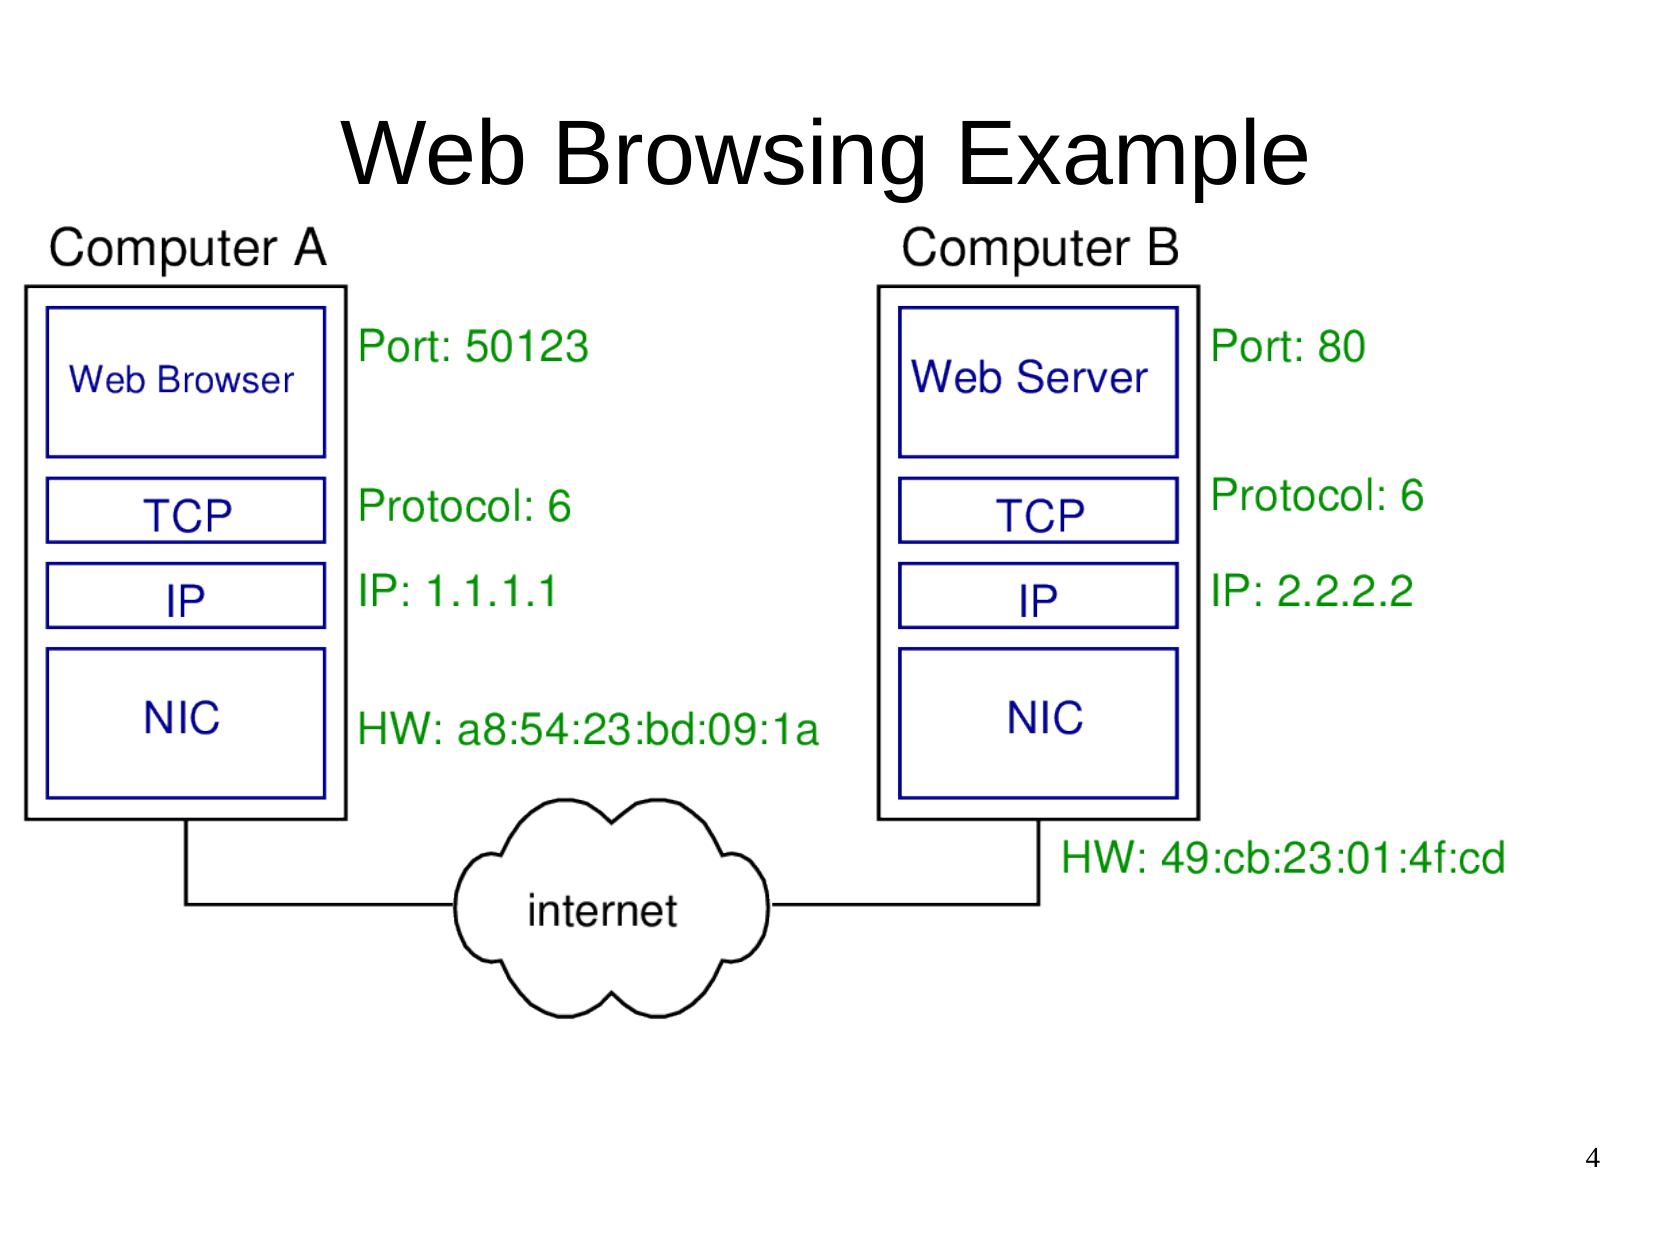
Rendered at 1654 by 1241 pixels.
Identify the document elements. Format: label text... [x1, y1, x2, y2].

picture [21, 218, 1654, 1022]
title Web Browsing Example [82, 49, 1571, 218]
